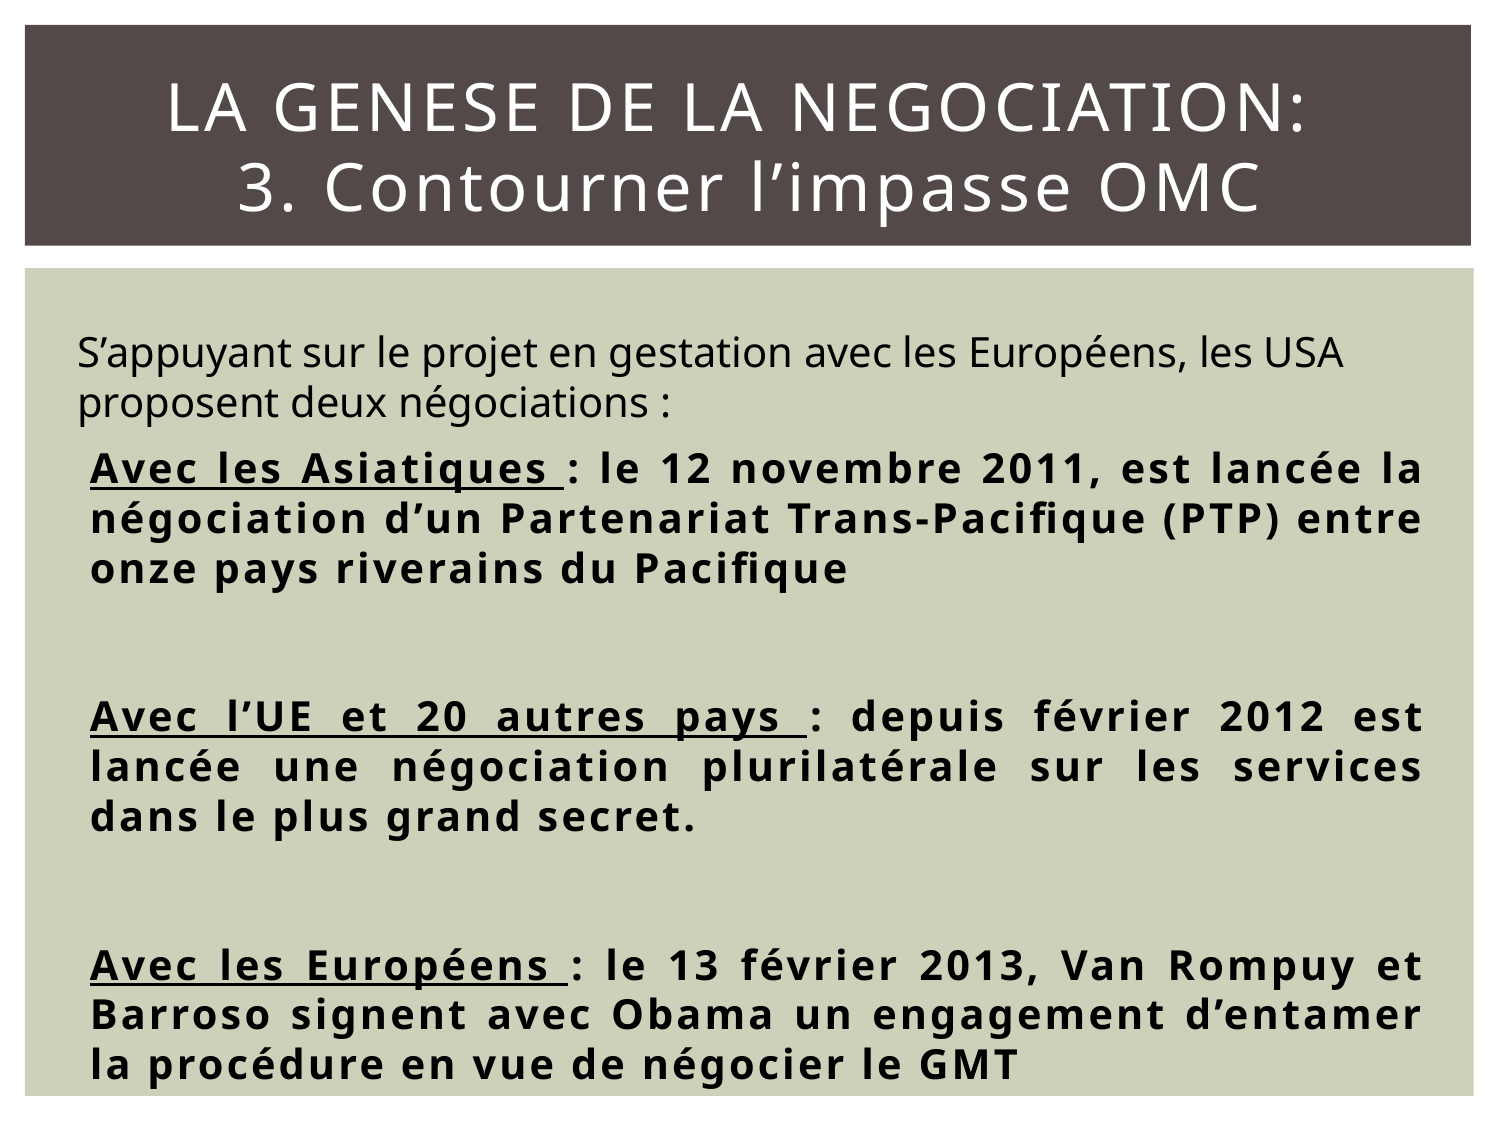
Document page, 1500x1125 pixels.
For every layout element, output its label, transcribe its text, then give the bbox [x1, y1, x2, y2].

list Avec les Asiatiques : le 12 novembre 2011, est lancée la négociation d’un Partenariat Trans-Pacifique (PTP) entre onze pays riverains du Pacifique Avec l’UE et 20 autres pays : depuis février 2012 est lancée une négociation plurilatérale sur les services dans le plus grand secret. Avec les Européens : le 13 février 2013, Van Rompuy et Barroso signent avec Obama un engagement d’entamer la procédure en vue de négocier le GMT [62, 434, 1442, 1103]
text_box S’appuyant sur le projet en gestation avec les Européens, les USA proposent deux négociations : [62, 318, 1438, 434]
title LA GENESE DE LA NEGOCIATION: 3. Contourner l’impasse OMC [62, 58, 1438, 232]
